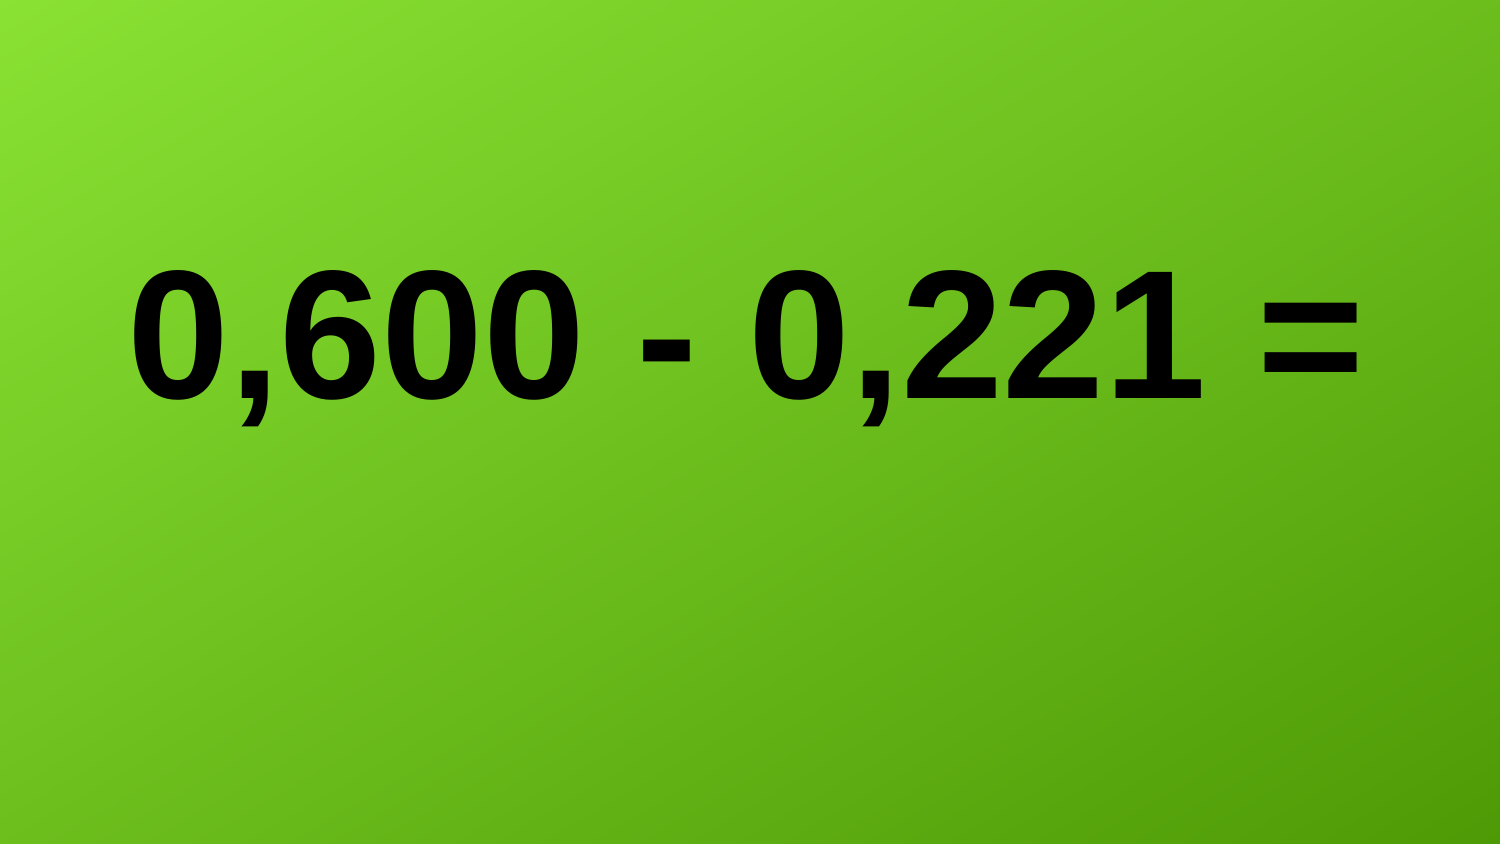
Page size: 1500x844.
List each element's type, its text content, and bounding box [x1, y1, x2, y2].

text_box 0,600 - 0,221 = [112, 259, 1388, 450]
